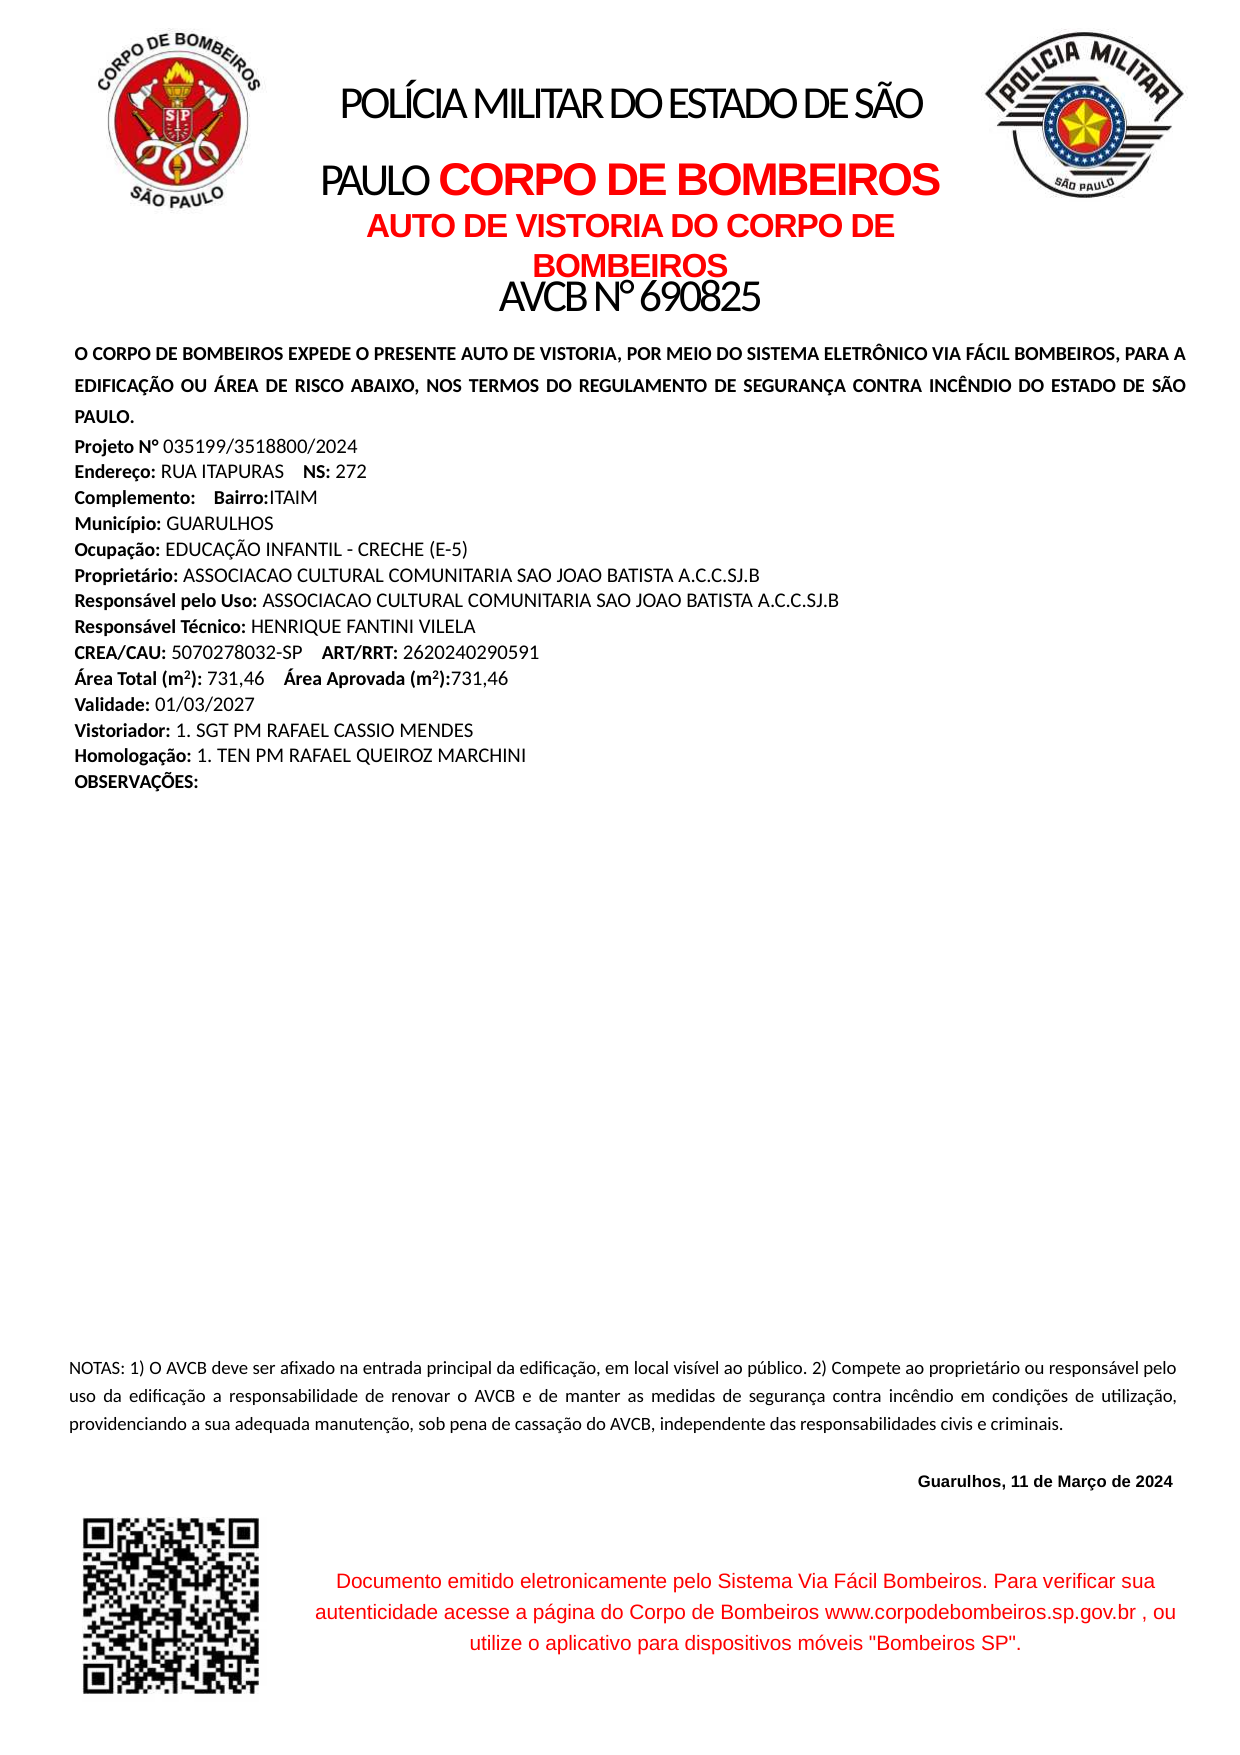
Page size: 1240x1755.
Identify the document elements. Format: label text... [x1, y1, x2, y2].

text_box NOTAS: 1) O AVCB deve ser afixado na entrada principal da edificação, em local visível ao público. 2) Compete ao proprietário ou responsável pelo uso da edificação a responsabilidade de renovar o AVCB e de manter as medidas de segurança contra incêndio em condições de utilização, providenciando a sua adequada manutenção, sob pena de cassação do AVCB, independente das responsabilidades civis e criminais. [69, 1351, 1197, 1429]
picture [66, 1501, 276, 1711]
text_box POLÍCIA MILITAR DO ESTADO DE SÃO PAULO CORPO DE BOMBEIROS AUTO DE VISTORIA DO CORPO DE BOMBEIROS [318, 51, 943, 231]
text_box Guarulhos, 11 de Março de 2024 [918, 1471, 1196, 1494]
text_box Documento emitido eletronicamente pelo Sistema Via Fácil Bombeiros. Para verificar sua autenticidade acesse a página do Corpo de Bombeiros www.corpodebombeiros.sp.gov.br , ou utilize o aplicativo para dispositivos móveis "Bombeiros SP". [310, 1561, 1182, 1649]
picture [82, 28, 270, 218]
text_box AVCB N° 690825 O CORPO DE BOMBEIROS EXPEDE O PRESENTE AUTO DE VISTORIA, POR MEIO DO SISTEMA ELETRÔNICO VIA FÁCIL BOMBEIROS, PARA A EDIFICAÇÃO OU ÁREA DE RISCO ABAIXO, NOS TERMOS DO REGULAMENTO DE SEGURANÇA CONTRA INCÊNDIO DO ESTADO DE SÃO PAULO. Projeto N° 035199/3518800/2024 Endereço: RUA ITAPURAS NS: 272 Complemento: Bairro:ITAIM Município: GUARULHOS Ocupação: EDUCAÇÃO INFANTIL - CRECHE (E-5) Proprietário: ASSOCIACAO CULTURAL COMUNITARIA SAO JOAO BATISTA A.C.C.SJ.B Responsável pelo Uso: ASSOCIACAO CULTURAL COMUNITARIA SAO JOAO BATISTA A.C.C.SJ.B Responsável Técnico: HENRIQUE FANTINI VILELA CREA/CAU: 5070278032-SP ART/RRT: 2620240290591 Área Total (m2): 731,46 Área Aprovada (m2):731,46 Validade: 01/03/2027 Vistoriador: 1. SGT PM RAFAEL CASSIO MENDES Homologação: 1. TEN PM RAFAEL QUEIROZ MARCHINI OBSERVAÇÕES: [75, 266, 1198, 787]
picture [981, 28, 1188, 202]
